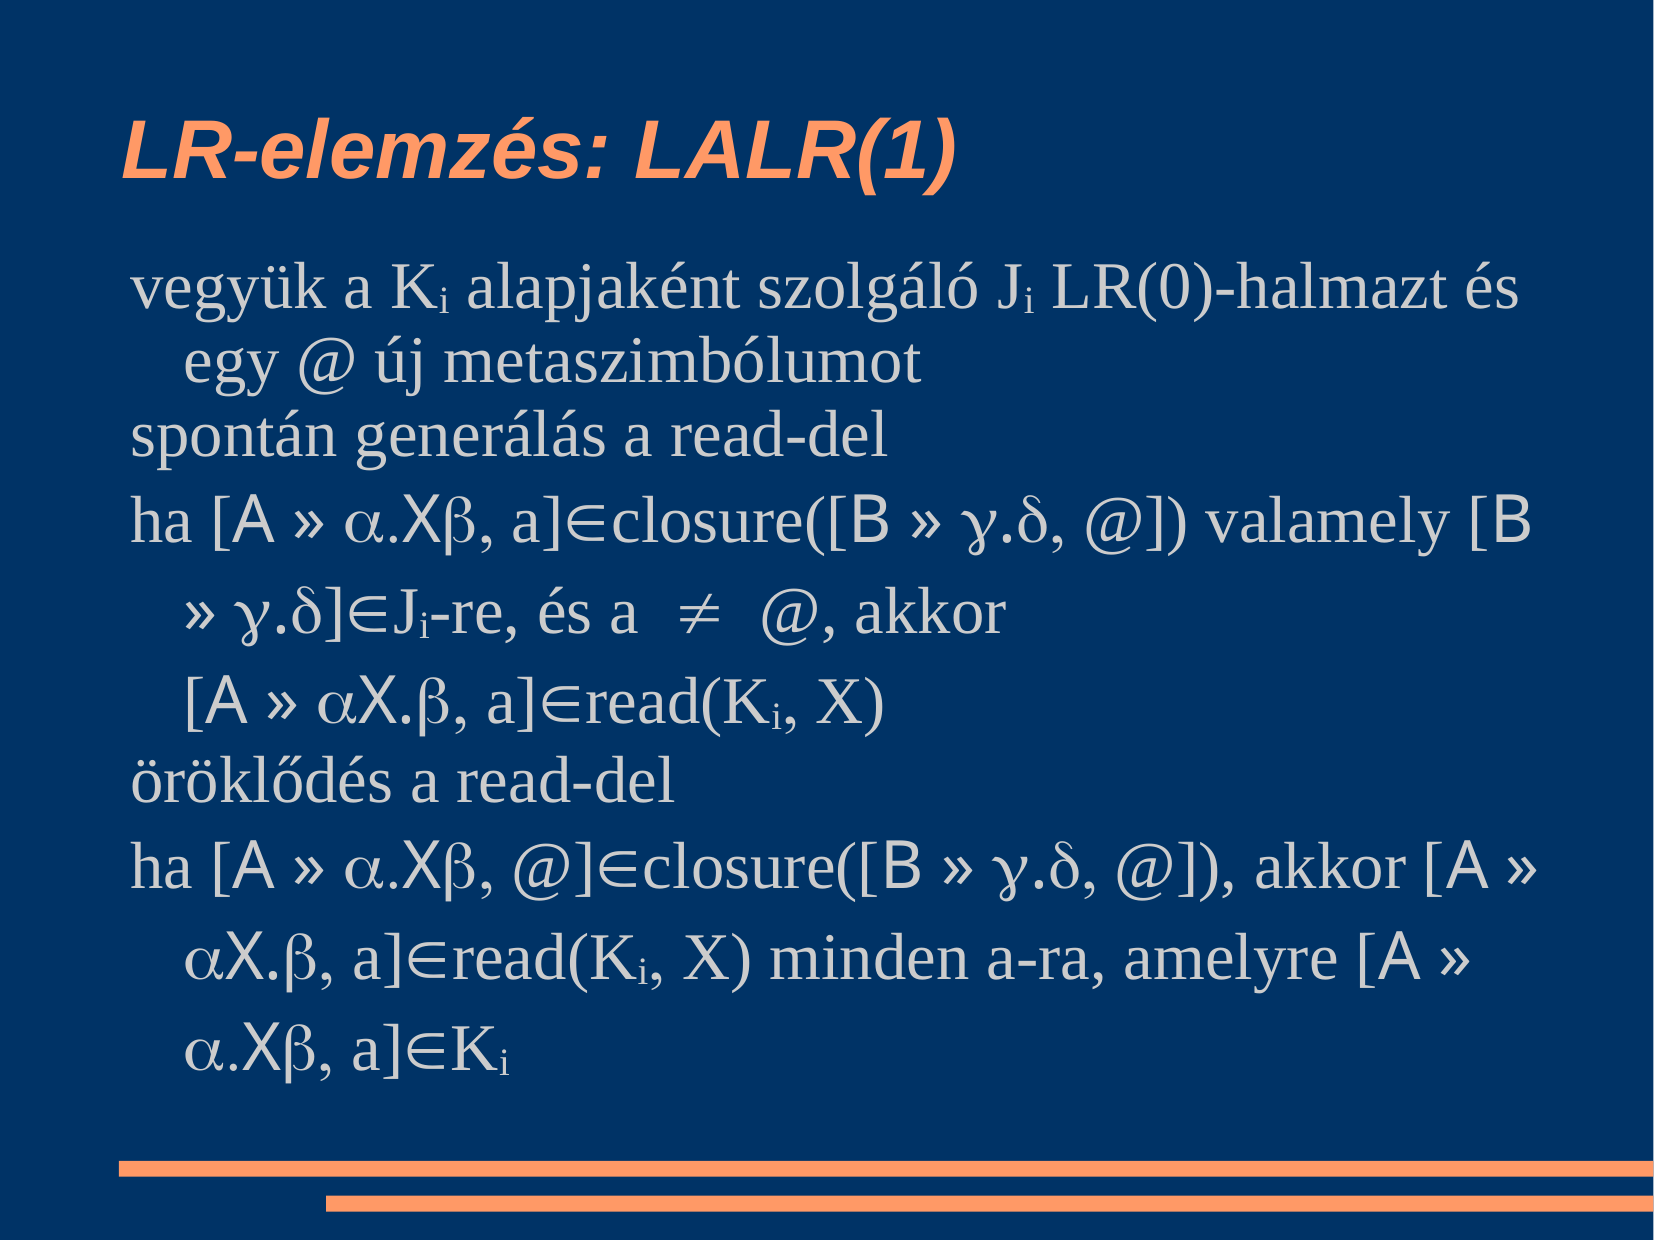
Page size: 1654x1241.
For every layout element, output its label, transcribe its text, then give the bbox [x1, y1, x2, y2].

title LR-elemzés: LALR(1) [121, 46, 1534, 184]
subtitle vegyük a Ki alapjaként szolgáló Ji LR(0)-halmazt és egy @ új metaszimbólumot spontán generálás a read-del ha [A » a.Xb, a]Îclosure([B » g.d, @]) valamely [B » g.d]ÎJi-re, és a ¹ @, akkor [A » aX.b, a]Îread(Ki, X) öröklődés a read-del ha [A » a.Xb, @]Îclosure([B » g.d, @]), akkor [A » aX.b, a]Îread(Ki, X) minden a-ra, amelyre [A » a.Xb, a]ÎKi [112, 184, 1552, 1155]
